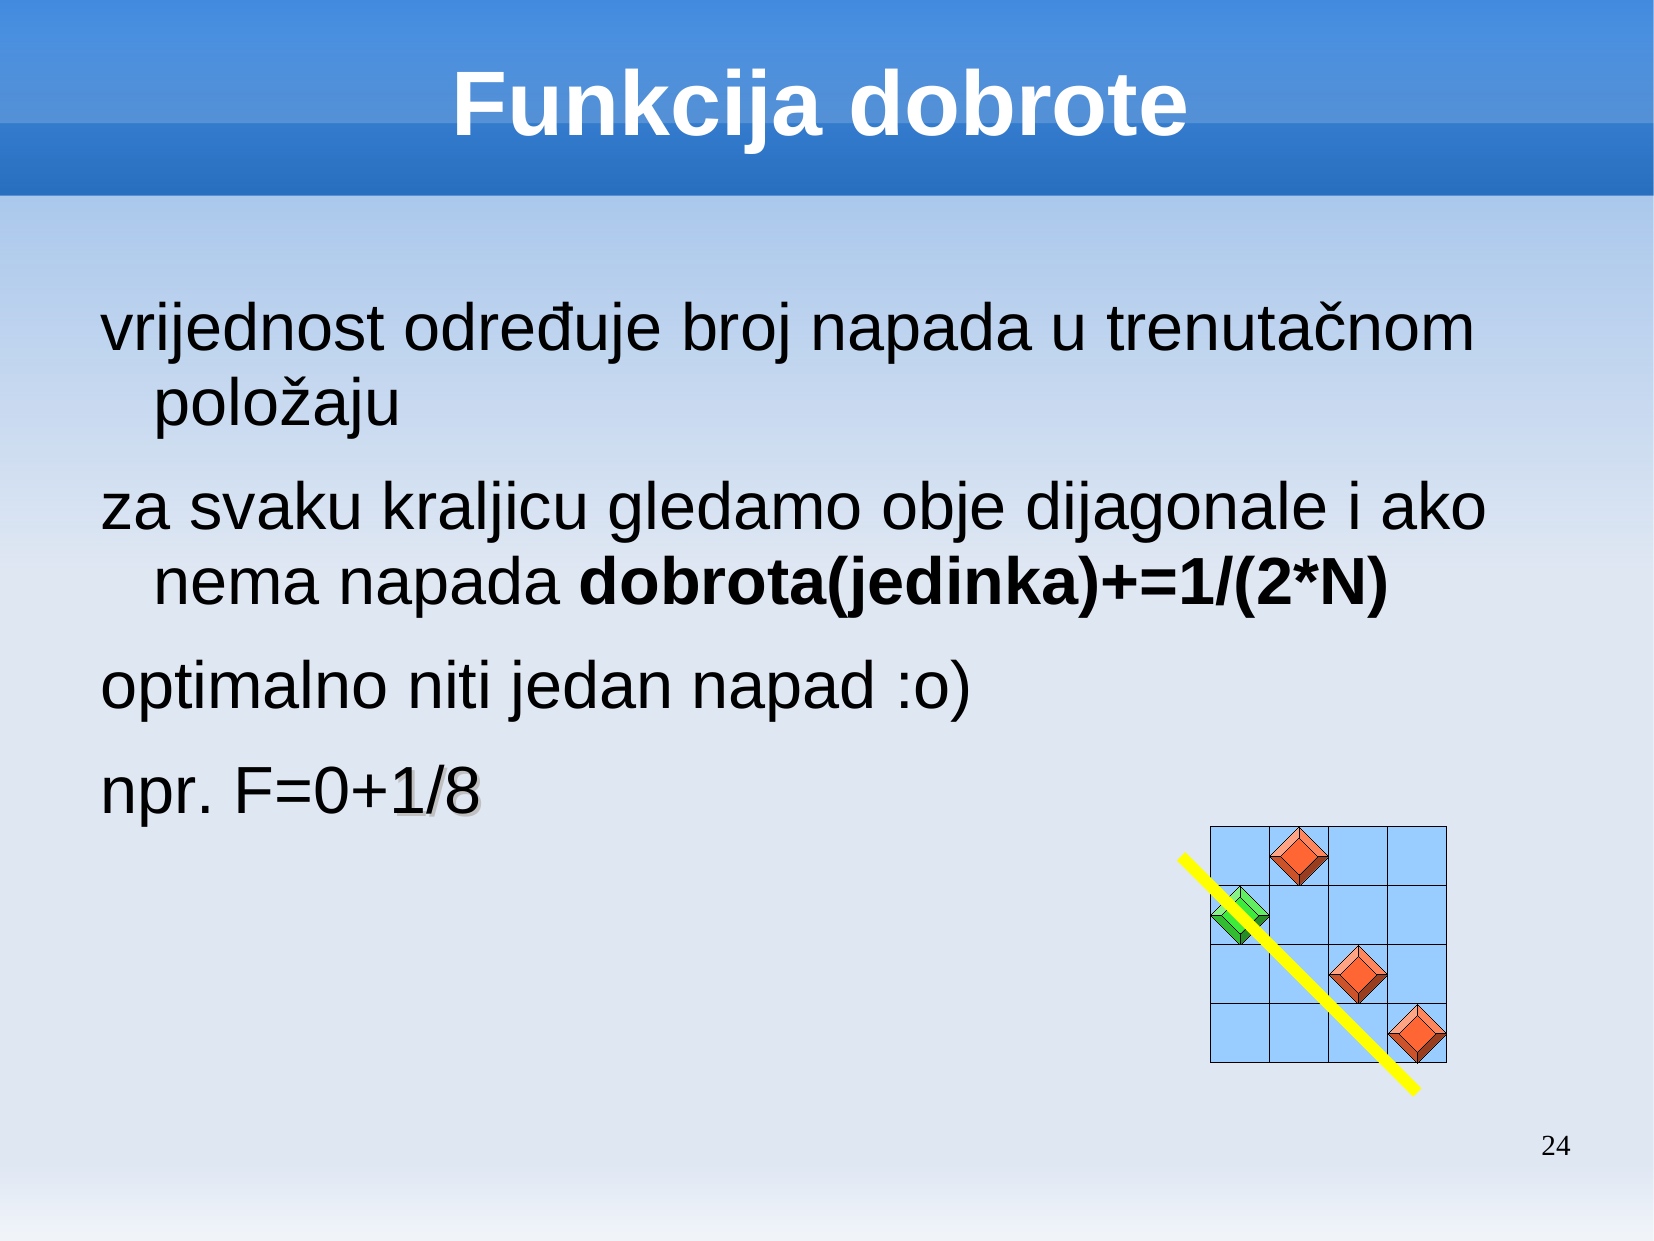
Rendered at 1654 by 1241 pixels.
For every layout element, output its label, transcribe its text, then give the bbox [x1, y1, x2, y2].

text_box [1210, 911, 1269, 1003]
text_box [1210, 826, 1269, 885]
text_box [1419, 1004, 1447, 1032]
text_box [1270, 1004, 1328, 1063]
text_box [1329, 945, 1447, 1052]
text_box [1300, 826, 1328, 854]
text_box [1242, 886, 1269, 913]
text_box [1210, 895, 1220, 914]
text_box [1329, 1014, 1378, 1063]
text_box [1329, 886, 1387, 944]
text_box [1270, 826, 1298, 854]
text_box 1 [1210, 905, 1226, 916]
text_box [1388, 886, 1447, 944]
text_box [1280, 945, 1328, 993]
text_box 1 [1387, 1003, 1418, 1034]
picture [0, 0, 1654, 1241]
text_box [1236, 826, 1387, 944]
text_box [1360, 945, 1387, 972]
text_box [1388, 1016, 1447, 1064]
text_box [1329, 945, 1357, 973]
text_box 1 [1230, 885, 1241, 901]
text_box 1 [1328, 944, 1359, 975]
list vrijednost određuje broj napada u trenutačnom položaju za svaku kraljicu gledamo obje dijagonale i ako nema napada dobrota(jedinka)+=1/(2*N) optimalno niti jedan napad :o) npr. F=0+1/8 [82, 290, 1571, 1094]
text_box [1210, 1004, 1269, 1063]
title Funkcija dobrote [76, 7, 1565, 200]
text_box [1388, 1004, 1416, 1032]
text_box [1221, 886, 1238, 895]
text_box [1388, 826, 1447, 885]
text_box 1 [1269, 826, 1300, 857]
text_box [1270, 955, 1318, 1003]
